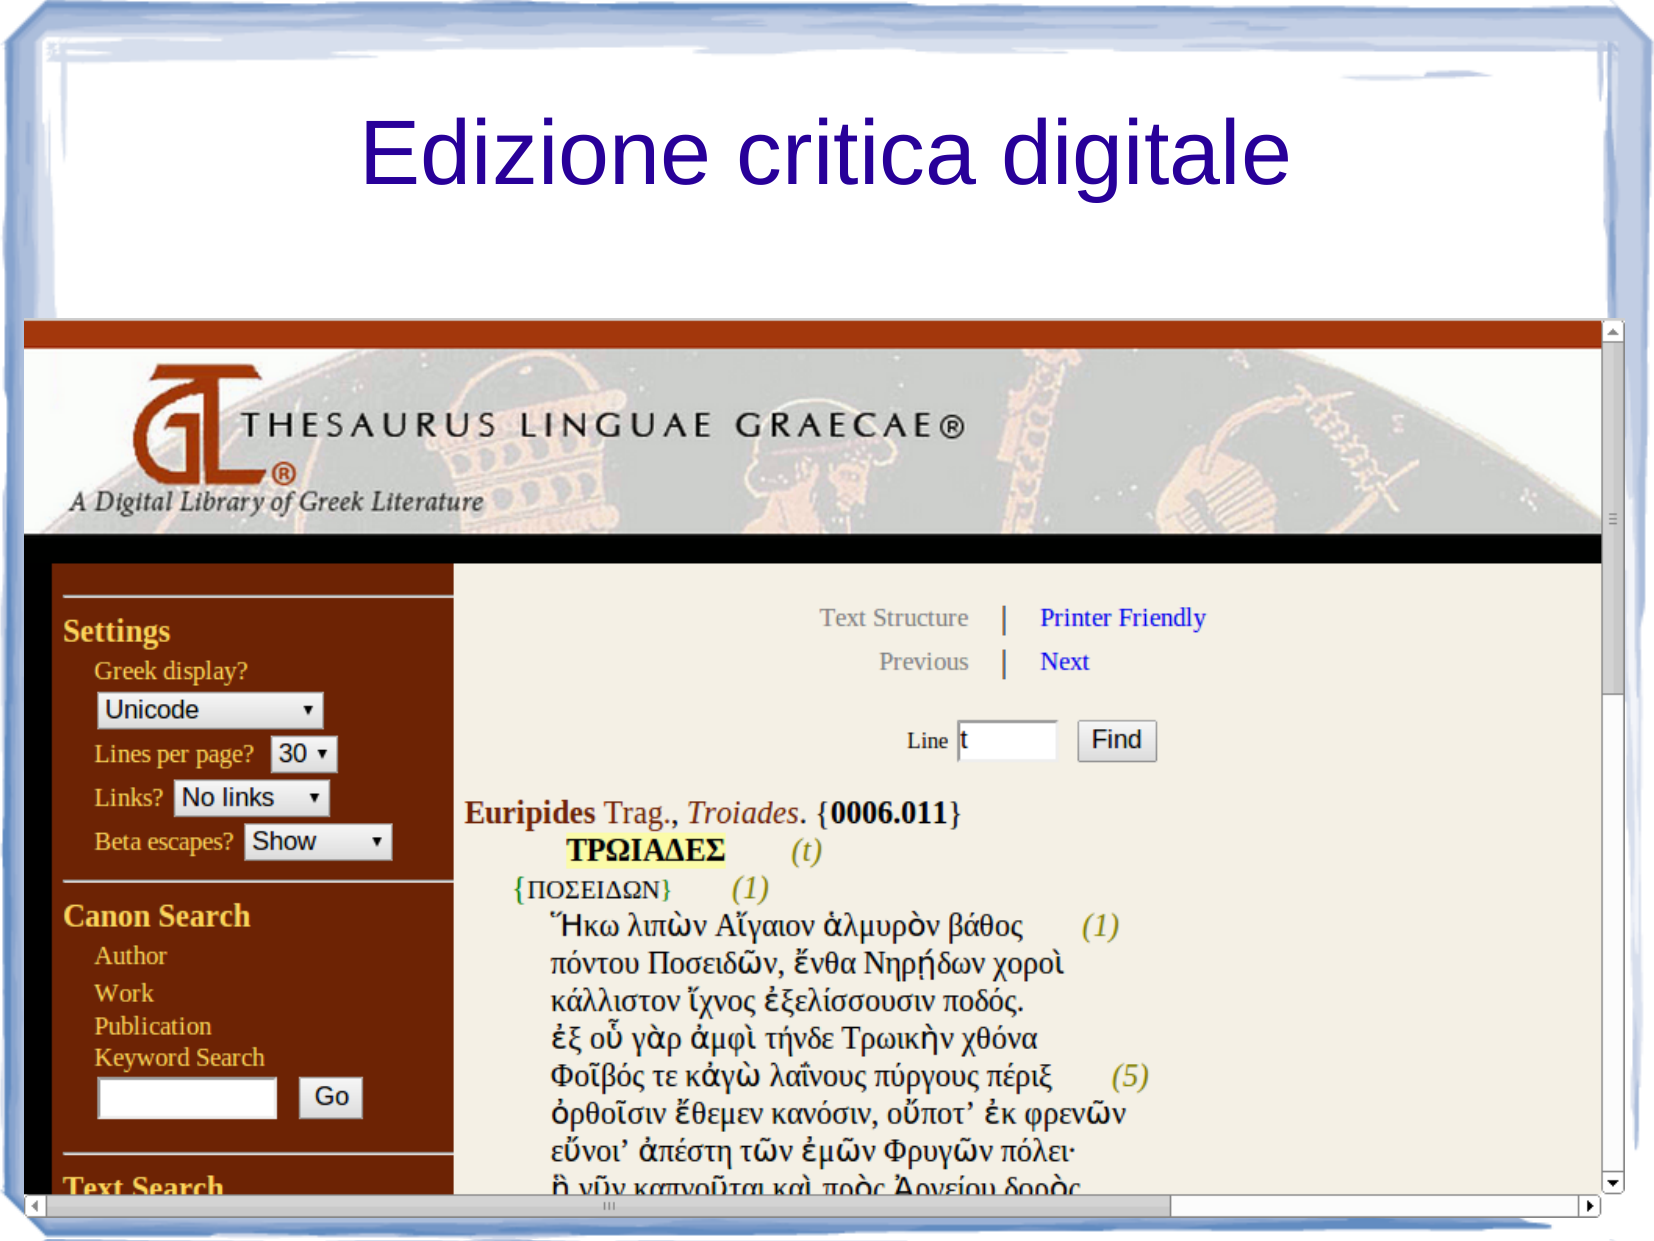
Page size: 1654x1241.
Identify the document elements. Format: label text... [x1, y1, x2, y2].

title Edizione critica digitale [82, 49, 1571, 257]
picture [0, 0, 1654, 1241]
